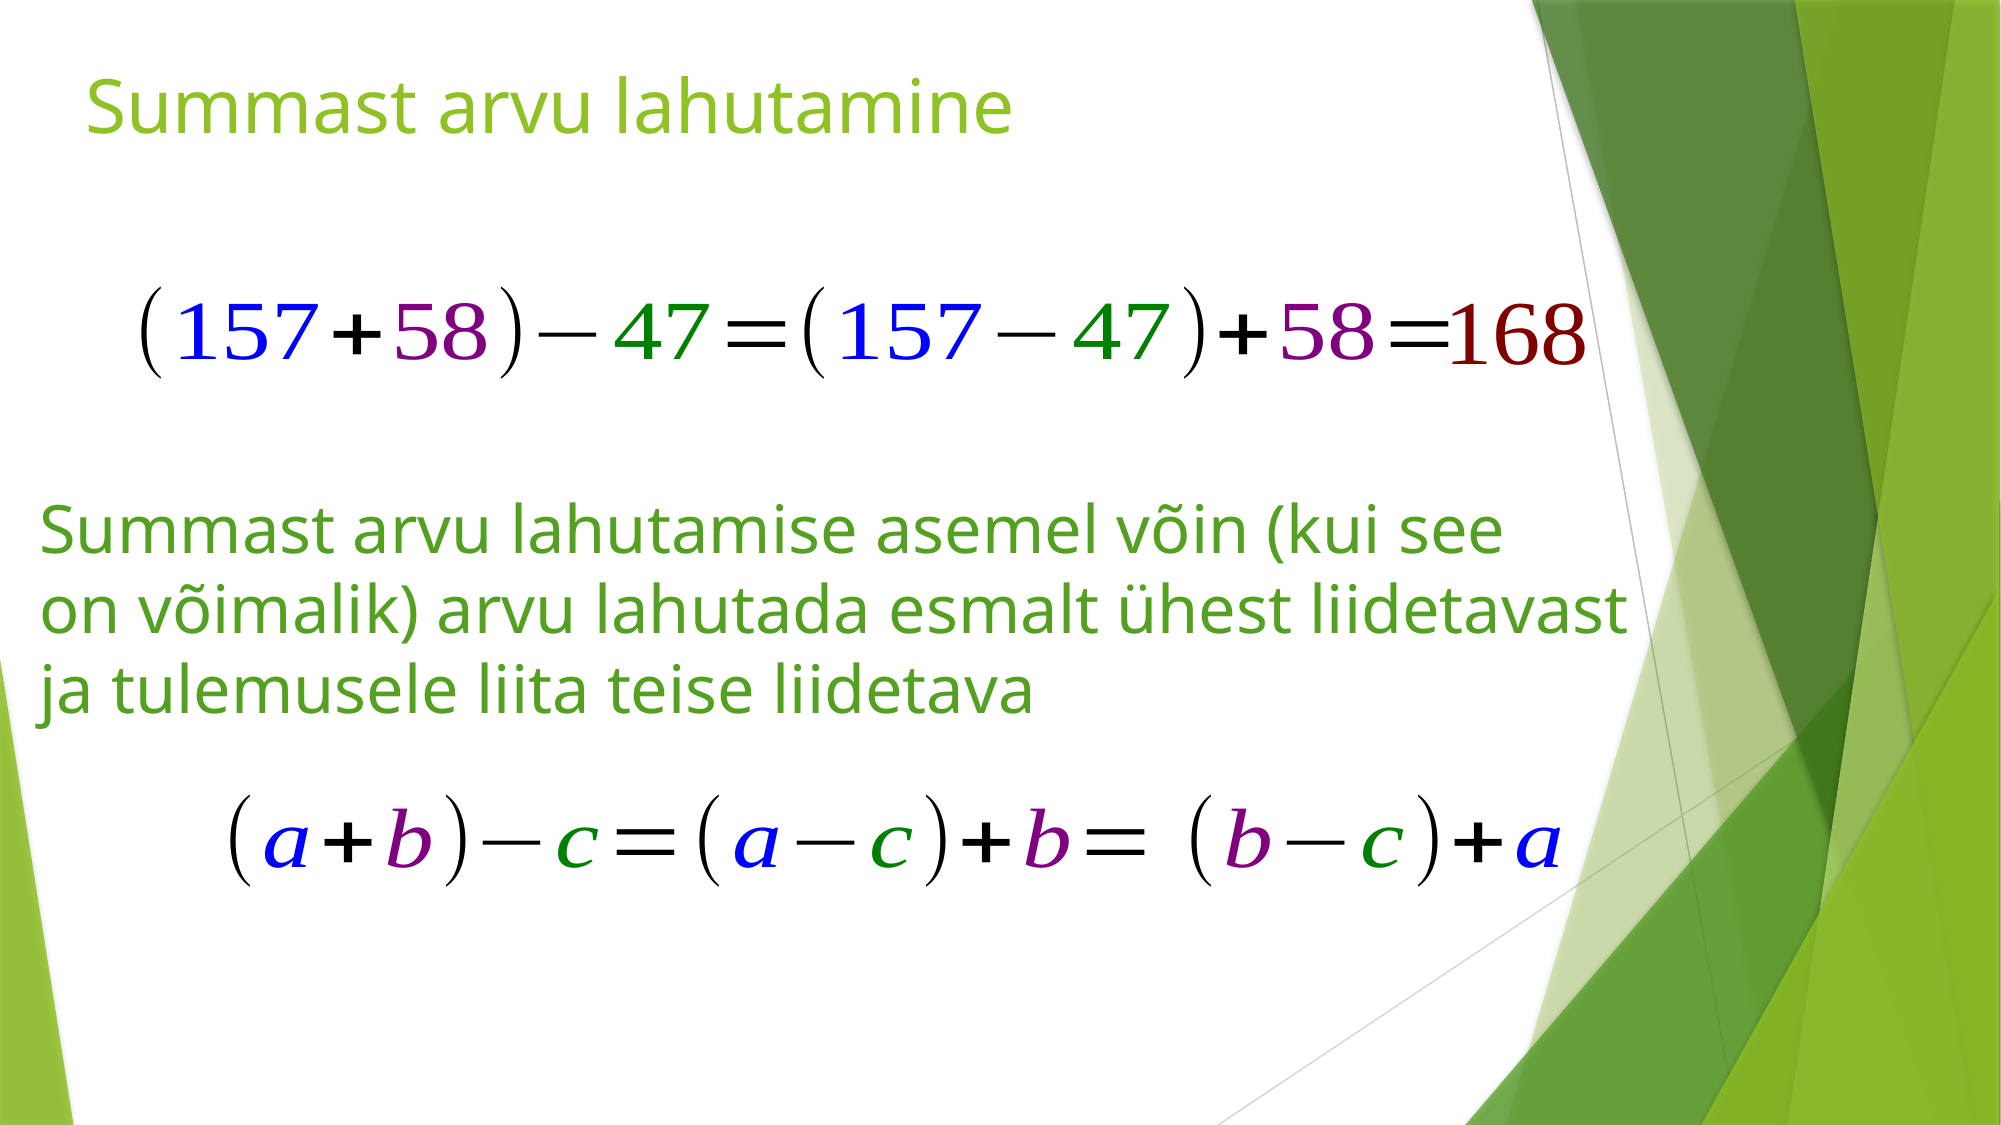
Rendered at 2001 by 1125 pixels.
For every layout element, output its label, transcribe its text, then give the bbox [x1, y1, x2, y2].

chart [124, 282, 1601, 384]
chart [212, 790, 1168, 892]
chart [1173, 790, 1577, 892]
title Summast arvu lahutamine [70, 50, 1481, 268]
text_box Summast arvu lahutamise asemel võin (kui see on võimalik) arvu lahutada esmalt ühest liidetavast ja tulemusele liita teise liidetava [24, 479, 1663, 735]
